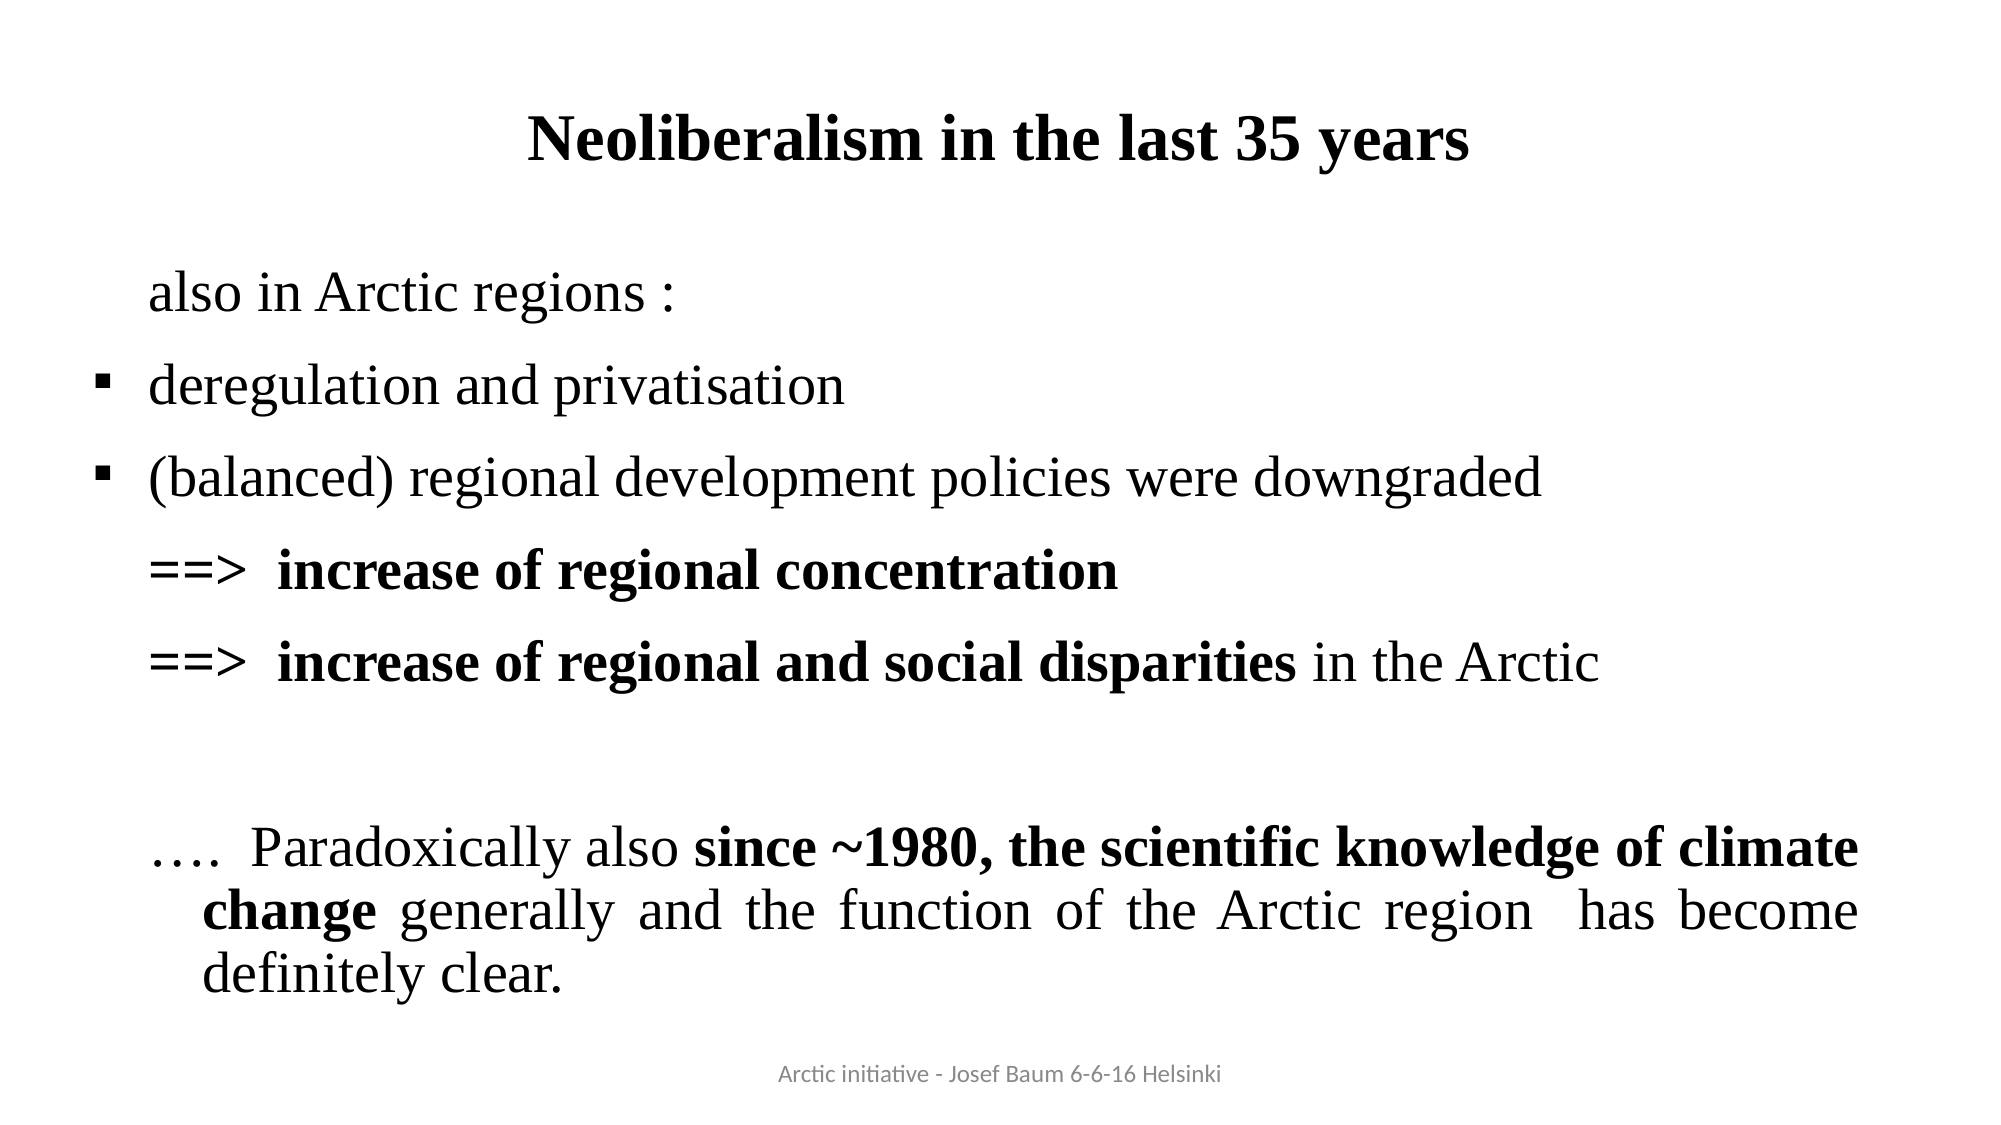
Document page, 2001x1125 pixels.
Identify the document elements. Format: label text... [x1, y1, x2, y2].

title Neoliberalism in the last 35 years [99, 52, 1900, 226]
text_box Arctic initiative - Josef Baum 6-6-16 Helsinki [662, 1042, 1338, 1103]
list also in Arctic regions : deregulation and privatisation (balanced) regional development policies were downgraded ==> increase of regional concentration ==> increase of regional and social disparities in the Arctic …. Paradoxically also since ~1980, the scientific knowledge of climate change generally and the function of the Arctic region has become definitely clear. [60, 261, 1861, 1004]
